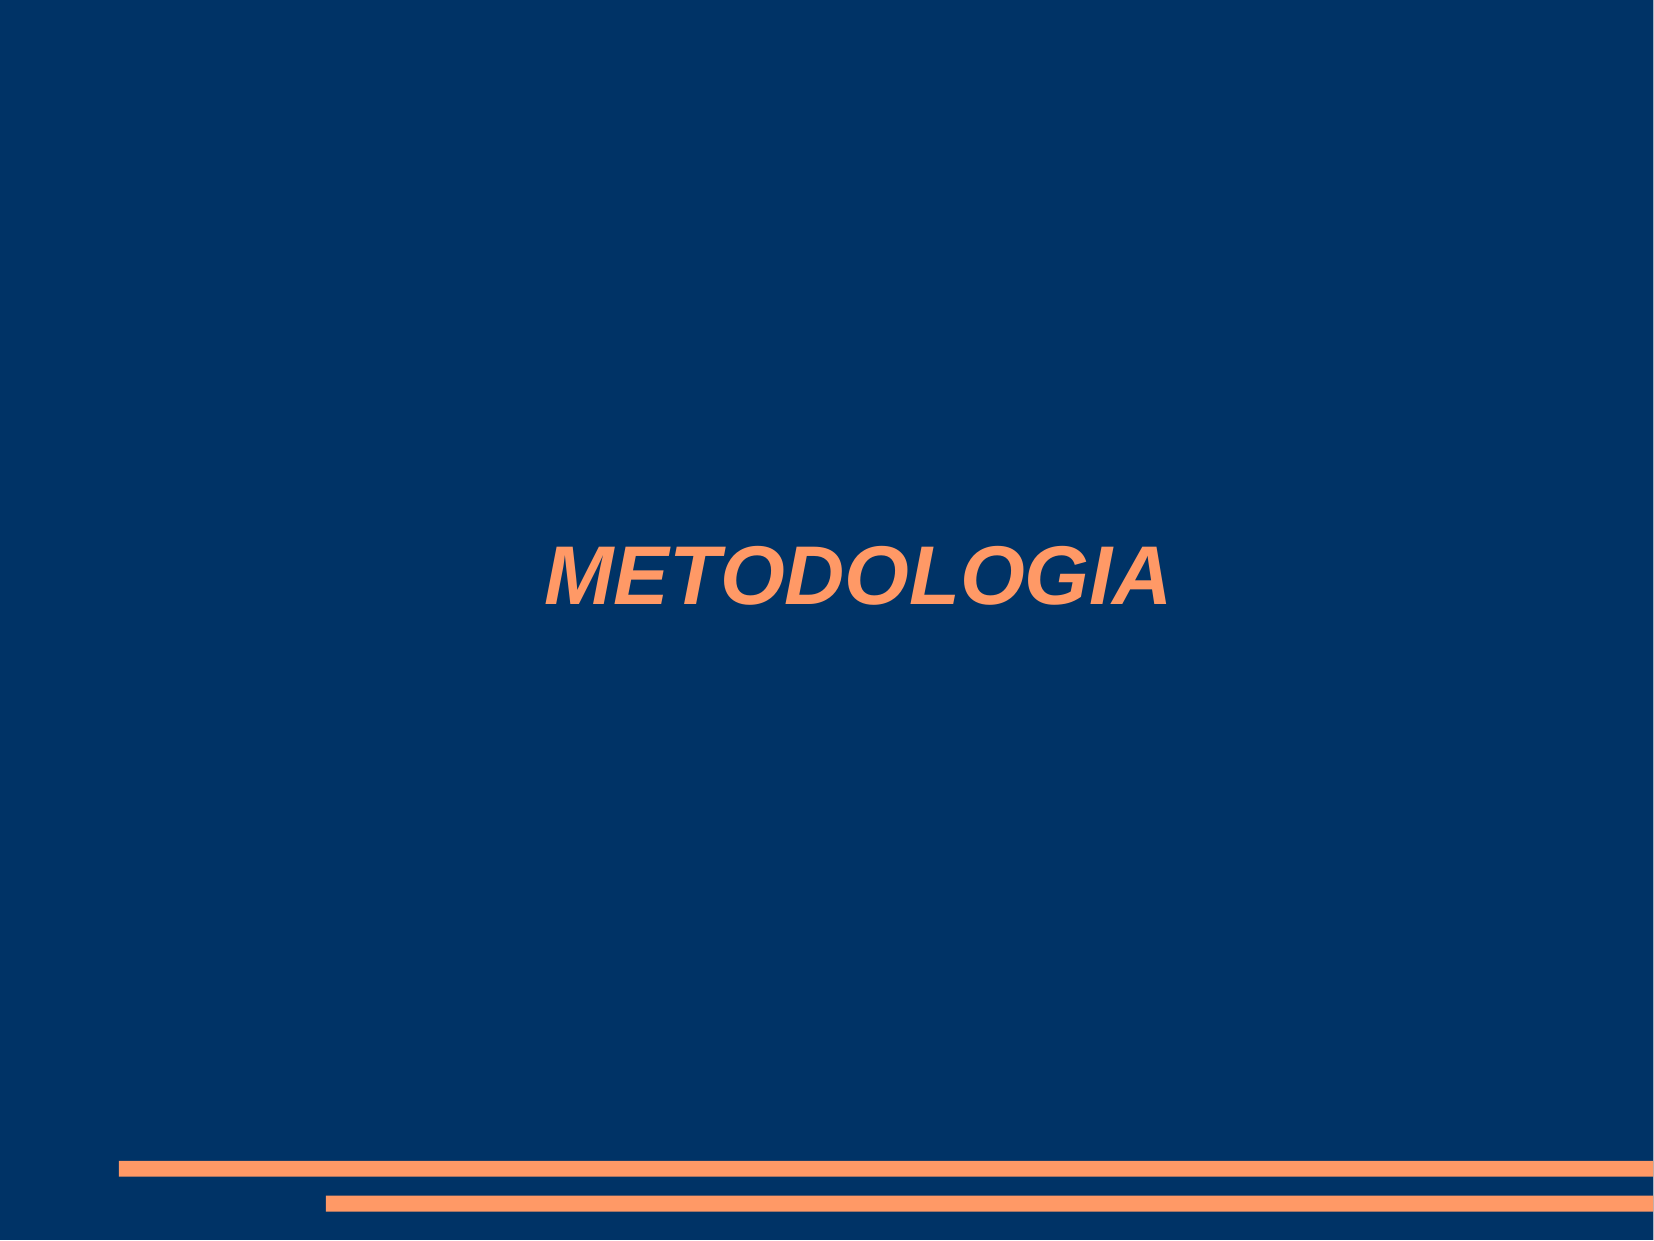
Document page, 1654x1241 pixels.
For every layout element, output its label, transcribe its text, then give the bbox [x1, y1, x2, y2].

title METODOLOGIA [152, 472, 1565, 680]
